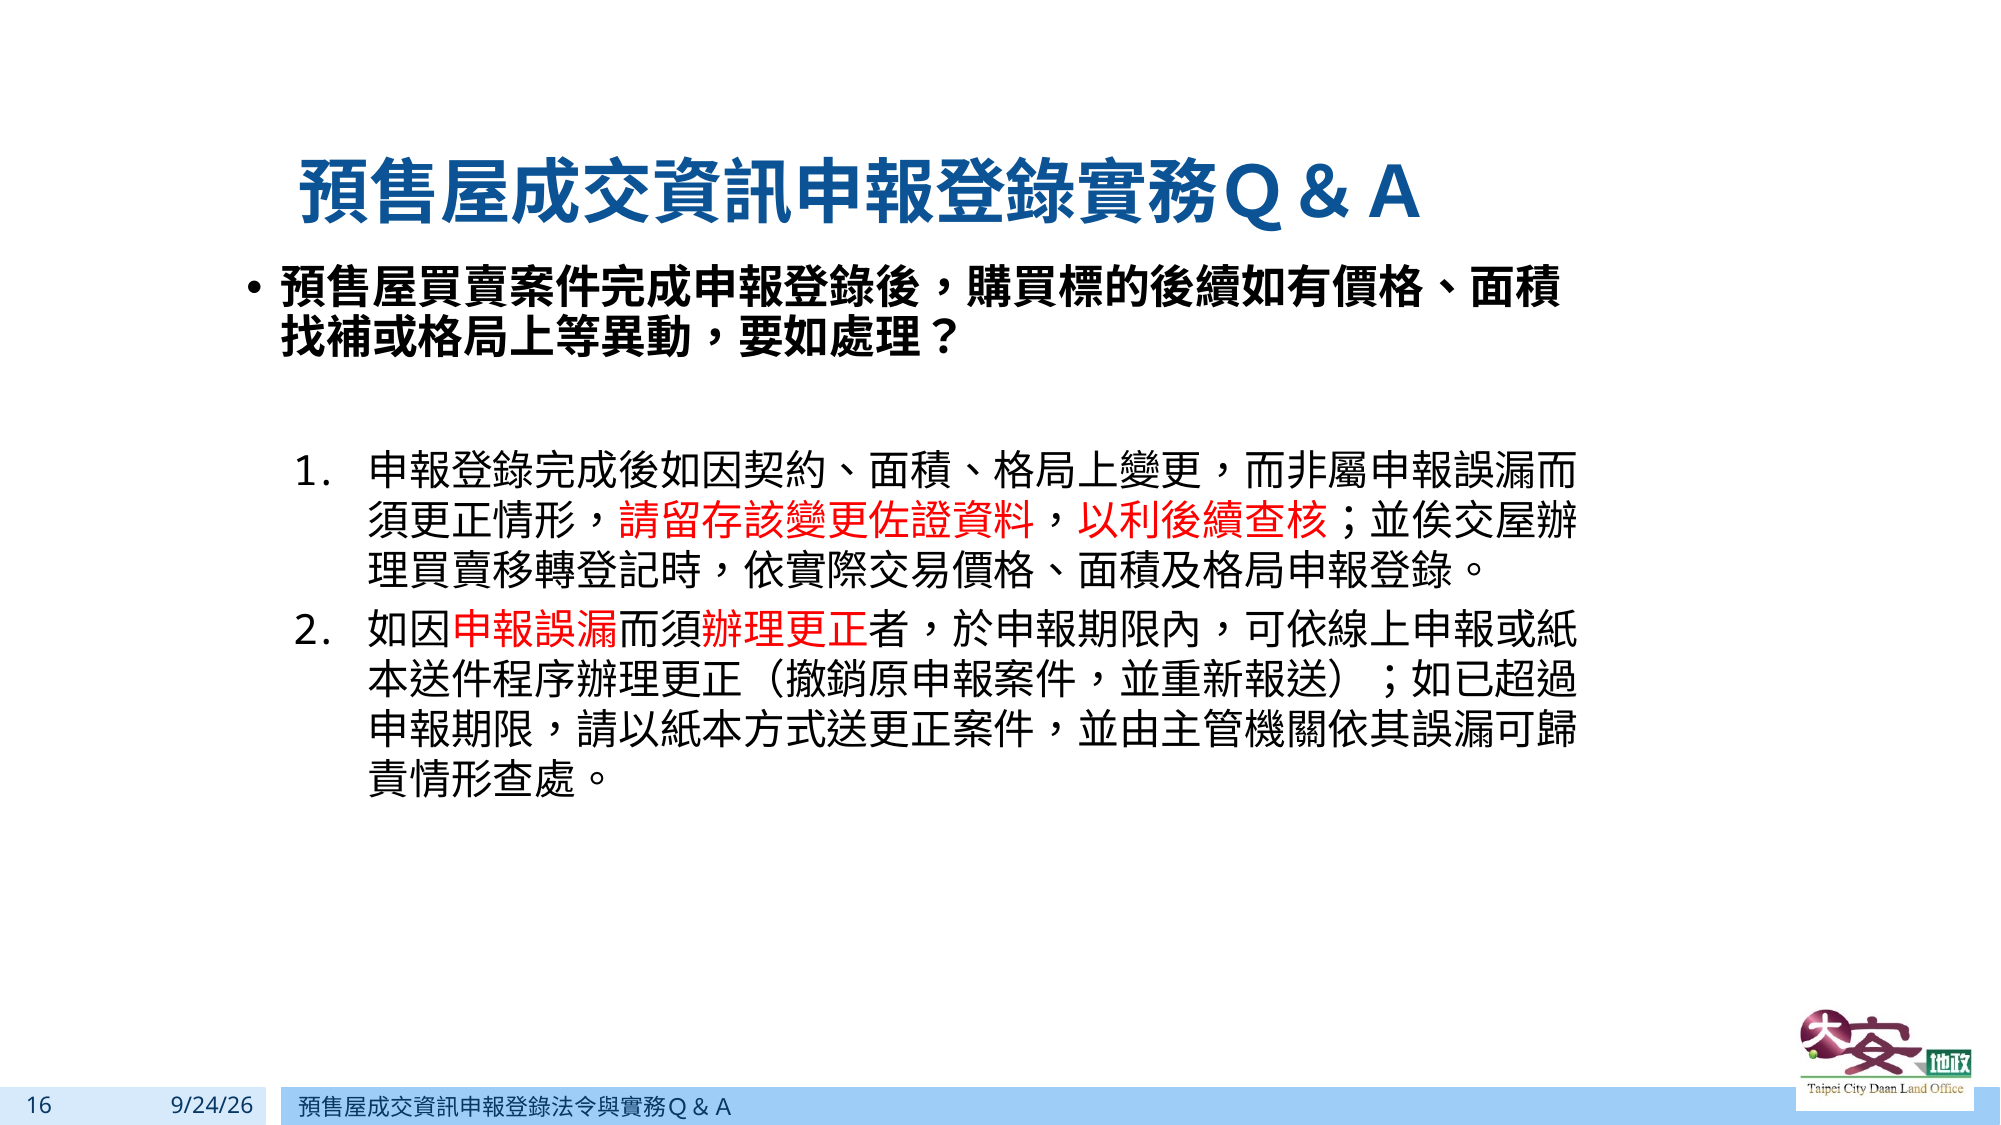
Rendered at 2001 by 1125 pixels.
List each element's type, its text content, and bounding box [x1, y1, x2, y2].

slide_number 10/21/21 [74, 1087, 269, 1125]
slide_number <編號> [0, 1087, 68, 1125]
footer 預售屋成交資訊申報登錄法令與實務Ｑ＆Ａ [284, 1087, 1785, 1125]
title 預售屋成交資訊申報登錄實務Ｑ＆Ａ [231, 45, 1769, 240]
picture [1796, 992, 1974, 1111]
list 預售屋買賣案件完成申報登錄後，購買標的後續如有價格、面積找補或格局上等異動，要如處理？ 申報登錄完成後如因契約、面積、格局上變更，而非屬申報誤漏而須更正情形，請留存該變更佐證資料，以利後續查核；並俟交屋辦理買賣移轉登記時，依實際交易價格、面積及格局申報登錄。 如因申報誤漏而須辦理更正者，於申報期限內，可依線上申報或紙本送件程序辦理更正（撤銷原申報案件，並重新報送）；如已超過申報期限，請以紙本方式送更正案件，並由主管機關依其誤漏可歸責情形查處。 [231, 256, 1617, 891]
